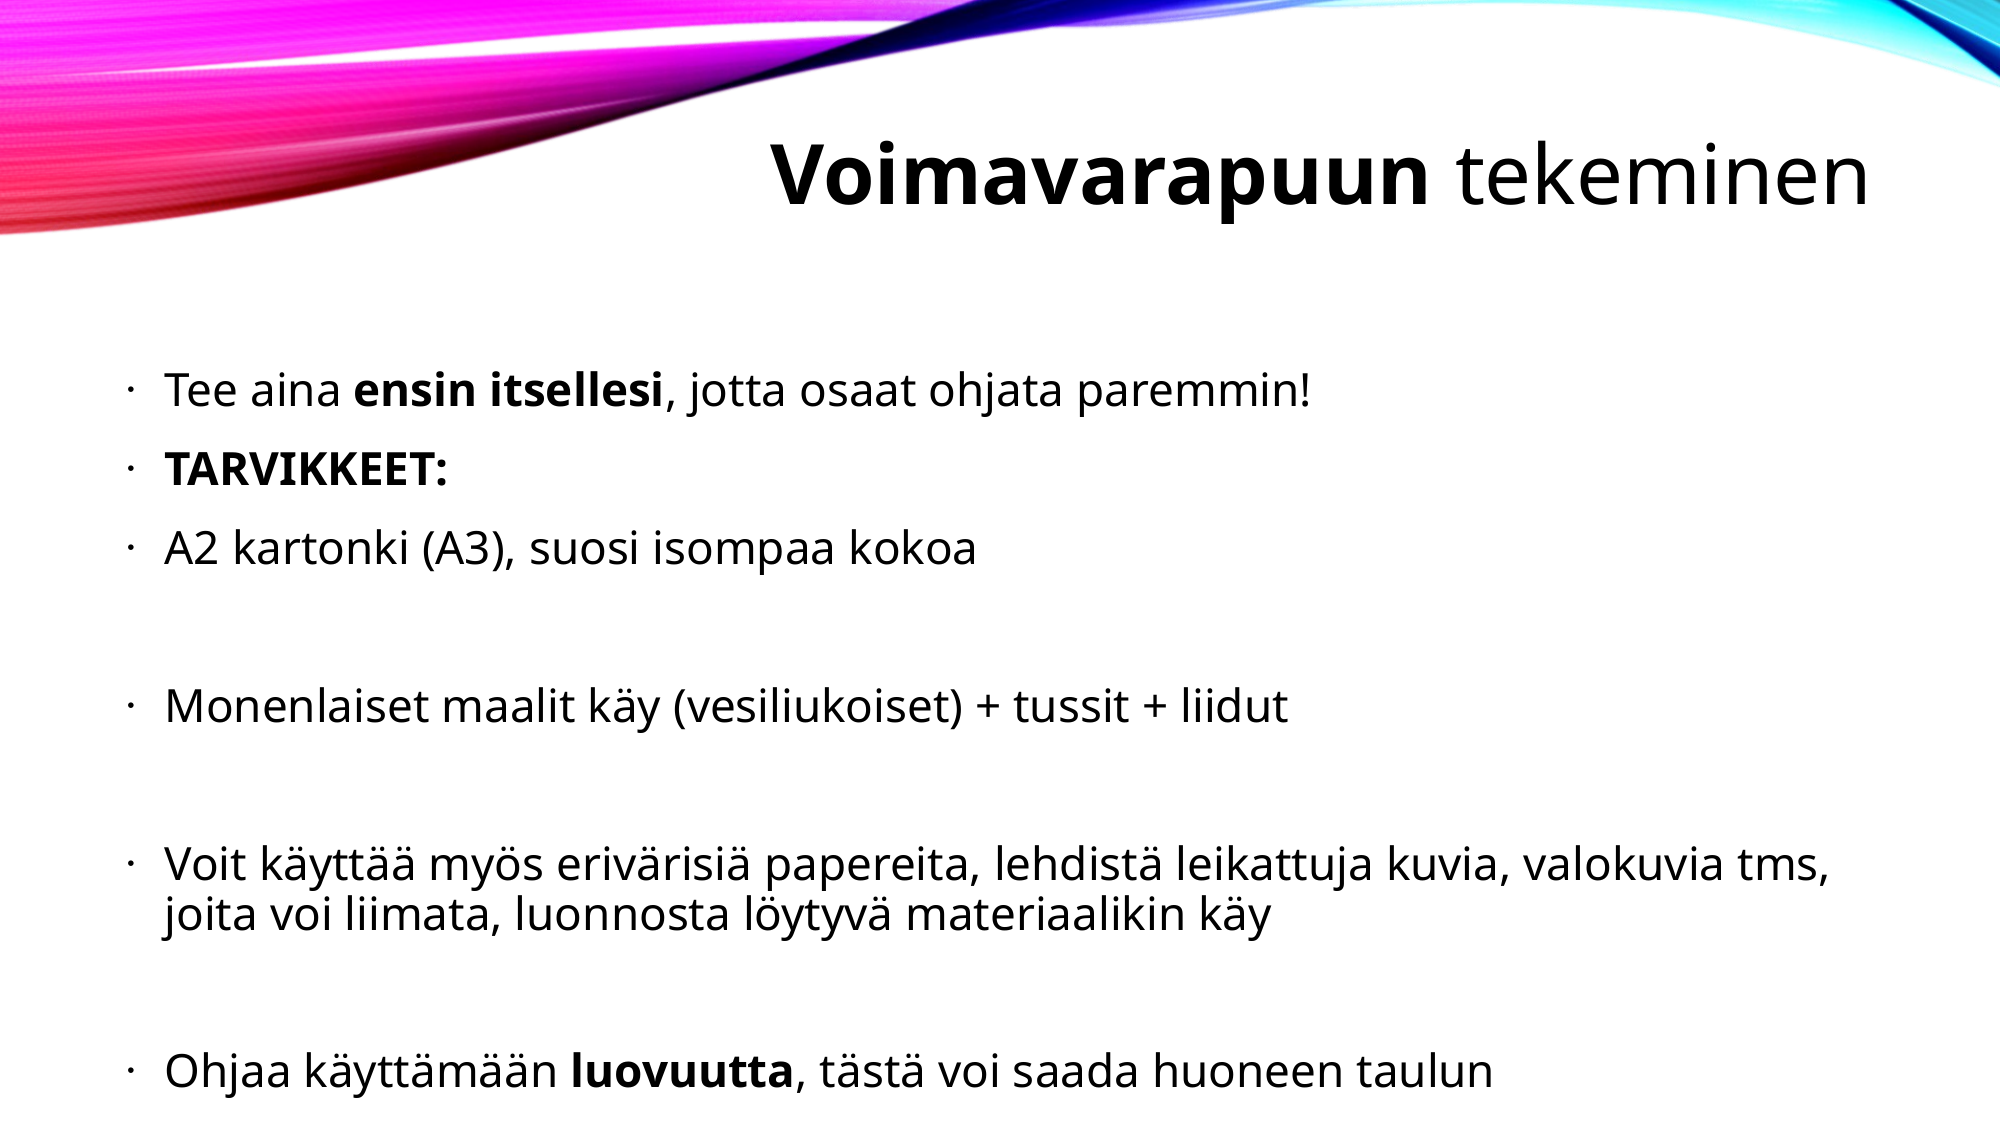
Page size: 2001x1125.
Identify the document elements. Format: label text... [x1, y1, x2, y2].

list Tee aina ensin itsellesi, jotta osaat ohjata paremmin! TARVIKKEET: A2 kartonki (A3), suosi isompaa kokoa Monenlaiset maalit käy (vesiliukoiset) + tussit + liidut Voit käyttää myös erivärisiä papereita, lehdistä leikattuja kuvia, valokuvia tms, joita voi liimata, luonnosta löytyvä materiaalikin käy Ohjaa käyttämään luovuutta, tästä voi saada huoneen taulun [112, 360, 1888, 1021]
title Voimavarapuun tekeminen [474, 125, 1888, 338]
picture [0, 0, 2000, 237]
